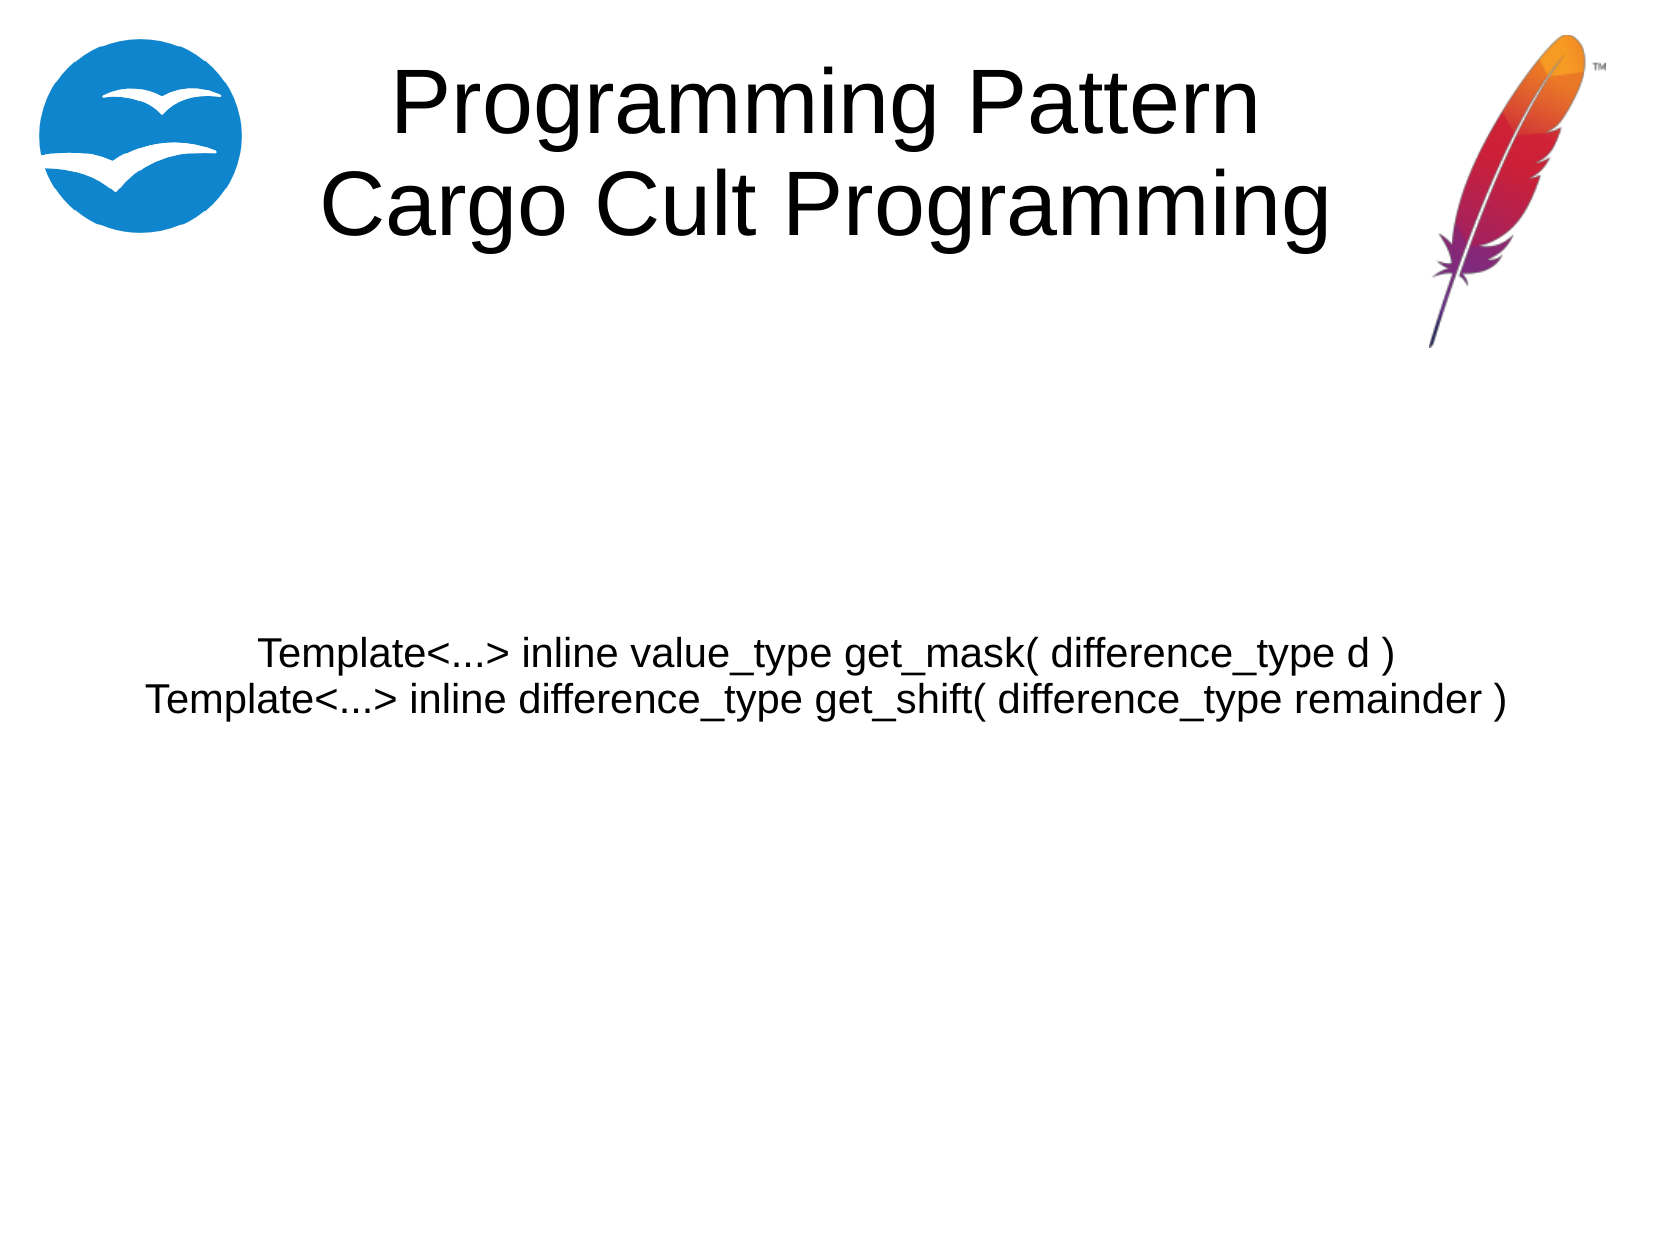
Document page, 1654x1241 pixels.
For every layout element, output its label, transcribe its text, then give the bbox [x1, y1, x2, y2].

subtitle Template<...> inline value_type get_mask( difference_type d ) Template<...> inline difference_type get_shift( difference_type remainder ) [82, 290, 1571, 1109]
title Programming Pattern Cargo Cult Programming [271, 49, 1429, 257]
picture [11, 11, 271, 260]
picture [1429, 35, 1606, 348]
